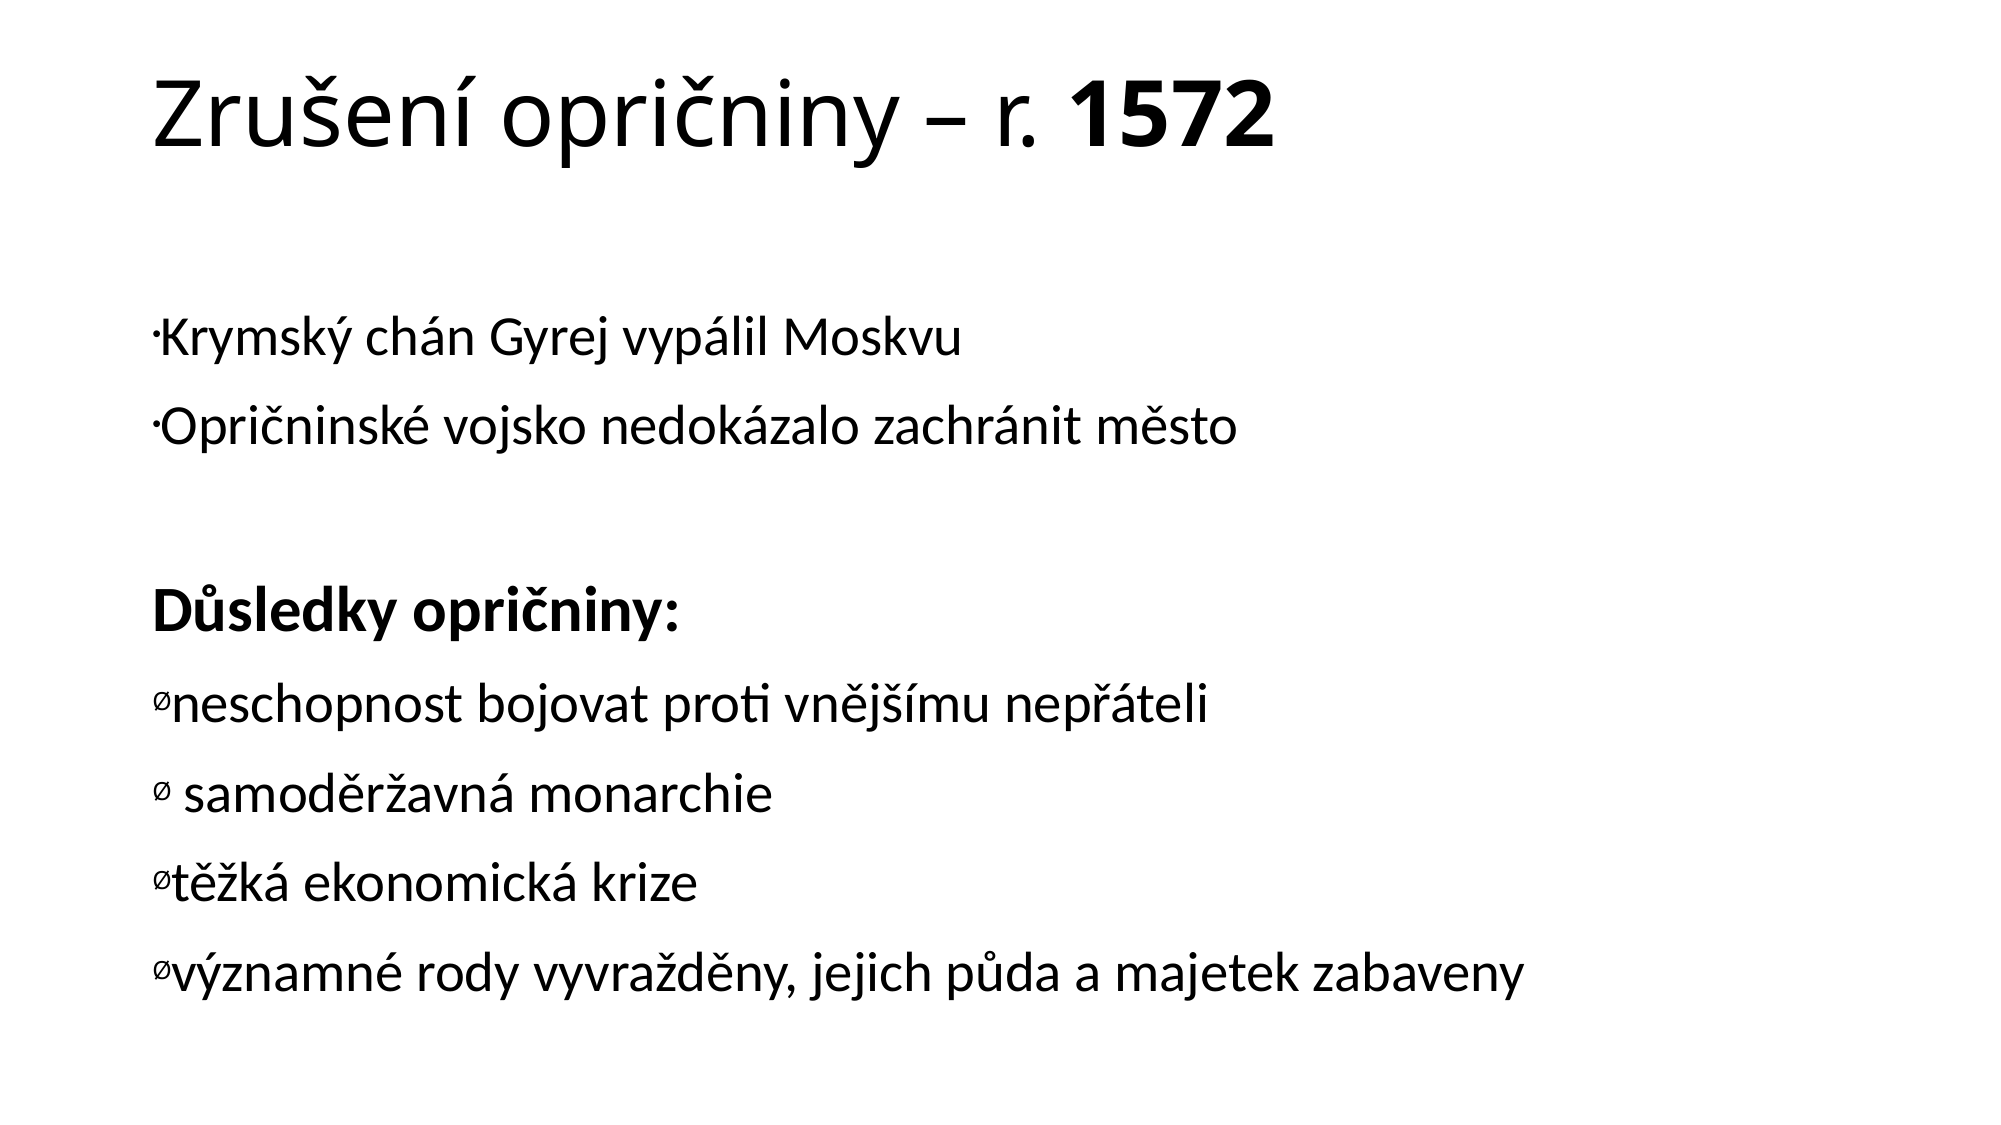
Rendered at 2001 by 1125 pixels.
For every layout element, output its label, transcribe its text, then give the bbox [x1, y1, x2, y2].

list Krymský chán Gyrej vypálil Moskvu Opričninské vojsko nedokázalo zachránit město Důsledky opričniny: neschopnost bojovat proti vnějšímu nepřáteli samoděržavná monarchie těžká ekonomická krize významné rody vyvražděny, jejich půda a majetek zabaveny [137, 299, 1863, 1014]
title Zrušení opričniny – r. 1572 [137, 59, 1863, 278]
